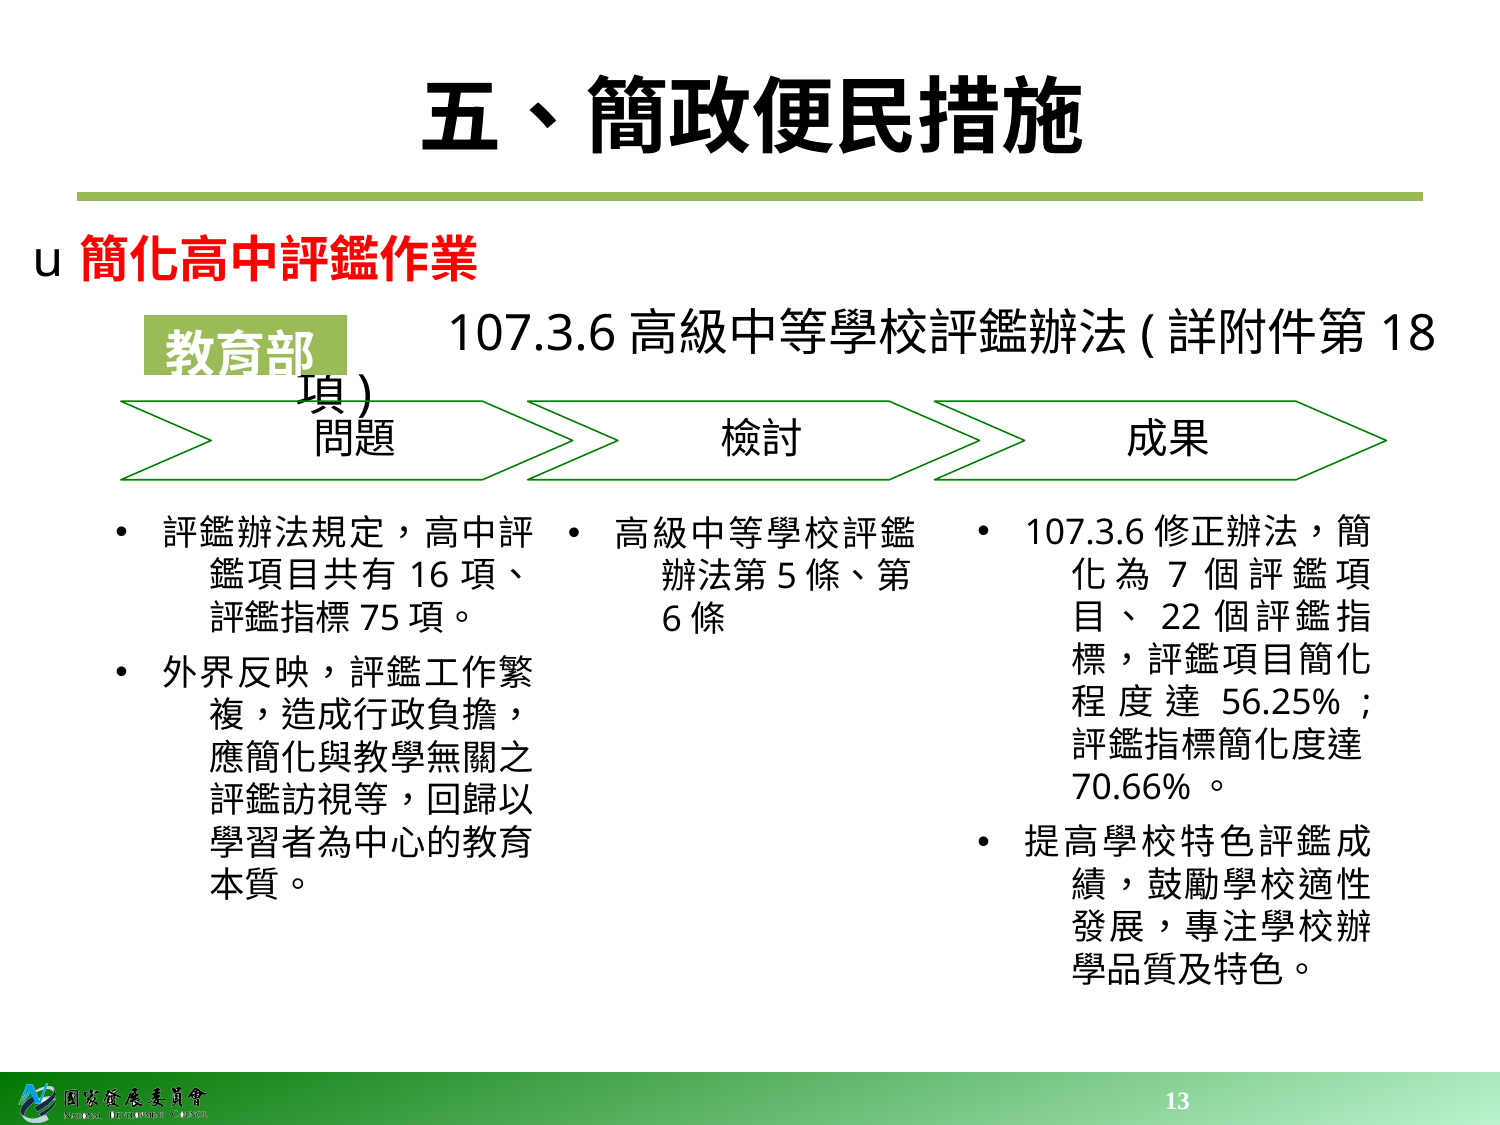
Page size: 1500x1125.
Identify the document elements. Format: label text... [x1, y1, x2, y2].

text_box 評鑑辦法規定，高中評鑑項目共有16項、評鑑指標75項。 外界反映，評鑑工作繁複，造成行政負擔，應簡化與教學無關之評鑑訪視等，回歸以學習者為中心的教育本質。 [100, 502, 550, 886]
text_box 成果 [934, 401, 1387, 480]
text_box 教育部 [229, 355, 245, 365]
text_box 教育部 [275, 363, 286, 369]
text_box 13 [1149, 1069, 1500, 1125]
text_box 簡化高中評鑑作業 107.3.6高級中等學校評鑑辦法(詳附件第18項) [18, 220, 1500, 427]
text_box 教育部 [225, 366, 252, 375]
text_box 107.3.6修正辦法，簡化為7個評鑑項目、22個評鑑指標，評鑑項目簡化程度達56.25% ; 評鑑指標簡化度達70.66%。 提高學校特色評鑑成績，鼓勵學校適性發展，專注學校辦學品質及特色。 [962, 501, 1387, 972]
text_box 問題 [120, 401, 573, 480]
text_box 檢討 [527, 401, 980, 480]
text_box 高級中等學校評鑑辦法第5條、第6條 [552, 503, 931, 605]
text_box 教育部 [301, 337, 307, 364]
text_box 教育部 [144, 315, 347, 375]
text_box 教育部 [195, 369, 207, 375]
text_box 教育部 [181, 353, 198, 375]
text_box 教育部 [234, 355, 252, 363]
text_box 教育部 [232, 339, 248, 343]
title 五、簡政便民措施 [76, 19, 1427, 207]
